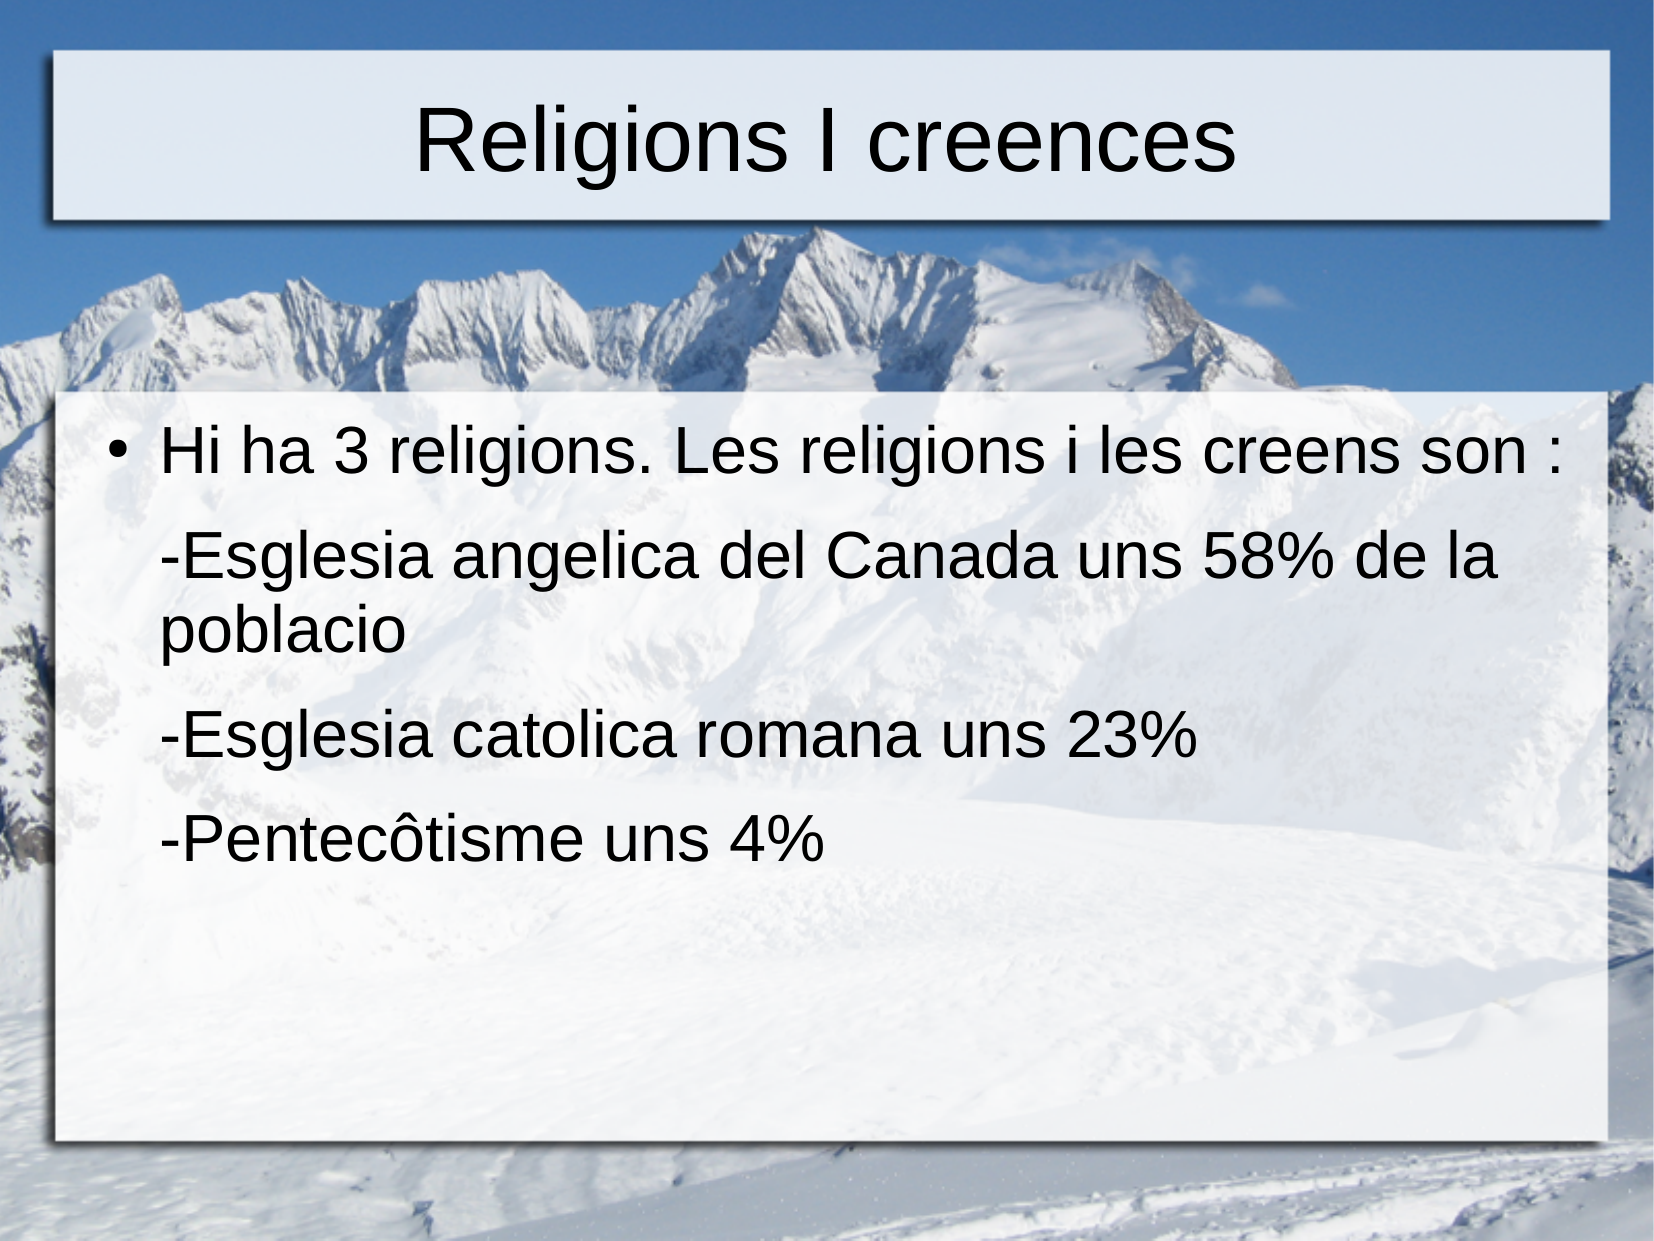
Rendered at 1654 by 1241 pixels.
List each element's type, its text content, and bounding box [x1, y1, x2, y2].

list Hi ha 3 religions. Les religions i les creens son : -Esglesia angelica del Canada uns 58% de la poblacio -Esglesia catolica romana uns 23% -Pentecôtisme uns 4% [88, 413, 1571, 1133]
picture [0, 0, 1654, 1241]
title Religions I creences [59, 61, 1595, 219]
